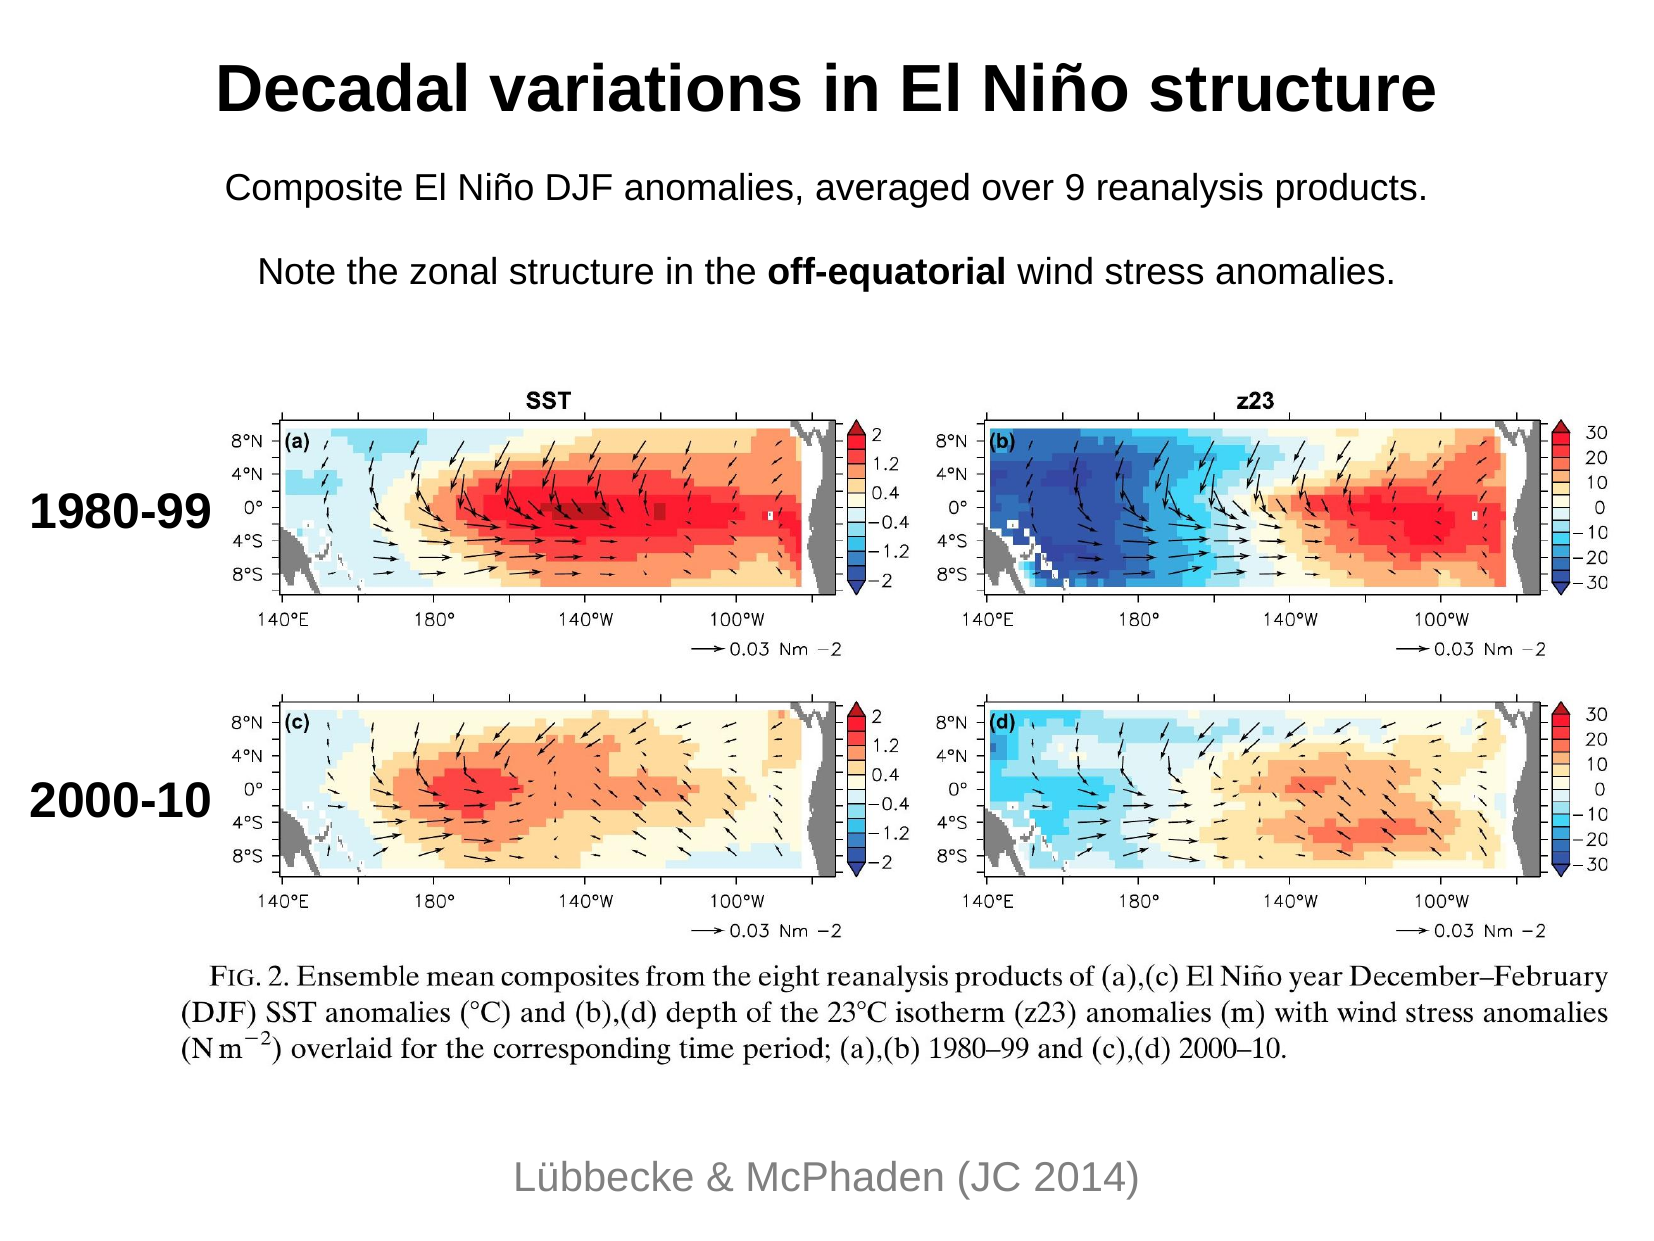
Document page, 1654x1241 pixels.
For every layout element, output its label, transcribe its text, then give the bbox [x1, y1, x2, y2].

text_box Lübbecke & McPhaden (JC 2014) [39, 1142, 1615, 1200]
text_box Composite El Niño DJF anomalies, averaged over 9 reanalysis products. Note the zonal structure in the off-equatorial wind stress anomalies. [28, 160, 1626, 300]
text_box 2000-10 [17, 758, 225, 828]
text_box 1980-99 [17, 469, 225, 539]
text_box Decadal variations in El Niño structure [39, 32, 1615, 125]
picture [175, 385, 1614, 1074]
